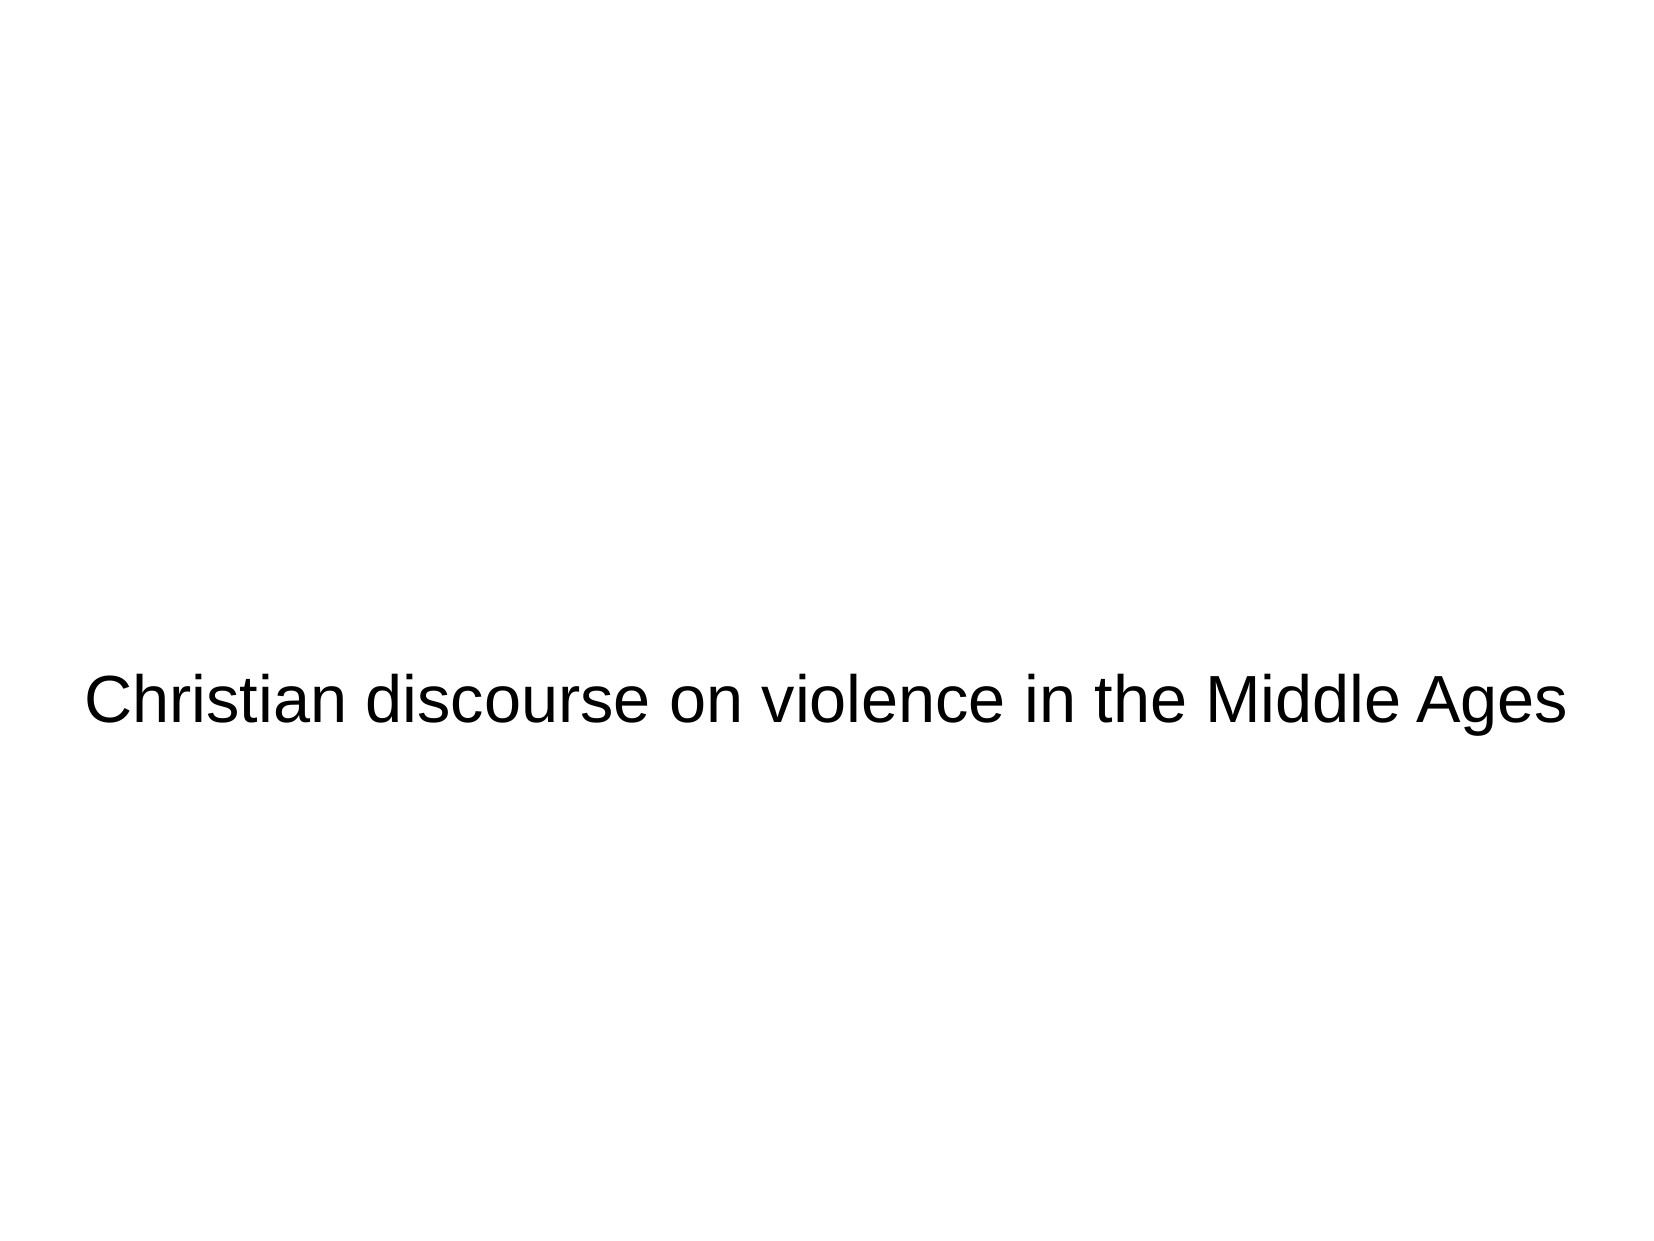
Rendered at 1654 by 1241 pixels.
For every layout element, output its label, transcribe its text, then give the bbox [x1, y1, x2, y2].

subtitle Christian discourse on violence in the Middle Ages [82, 297, 1571, 1102]
